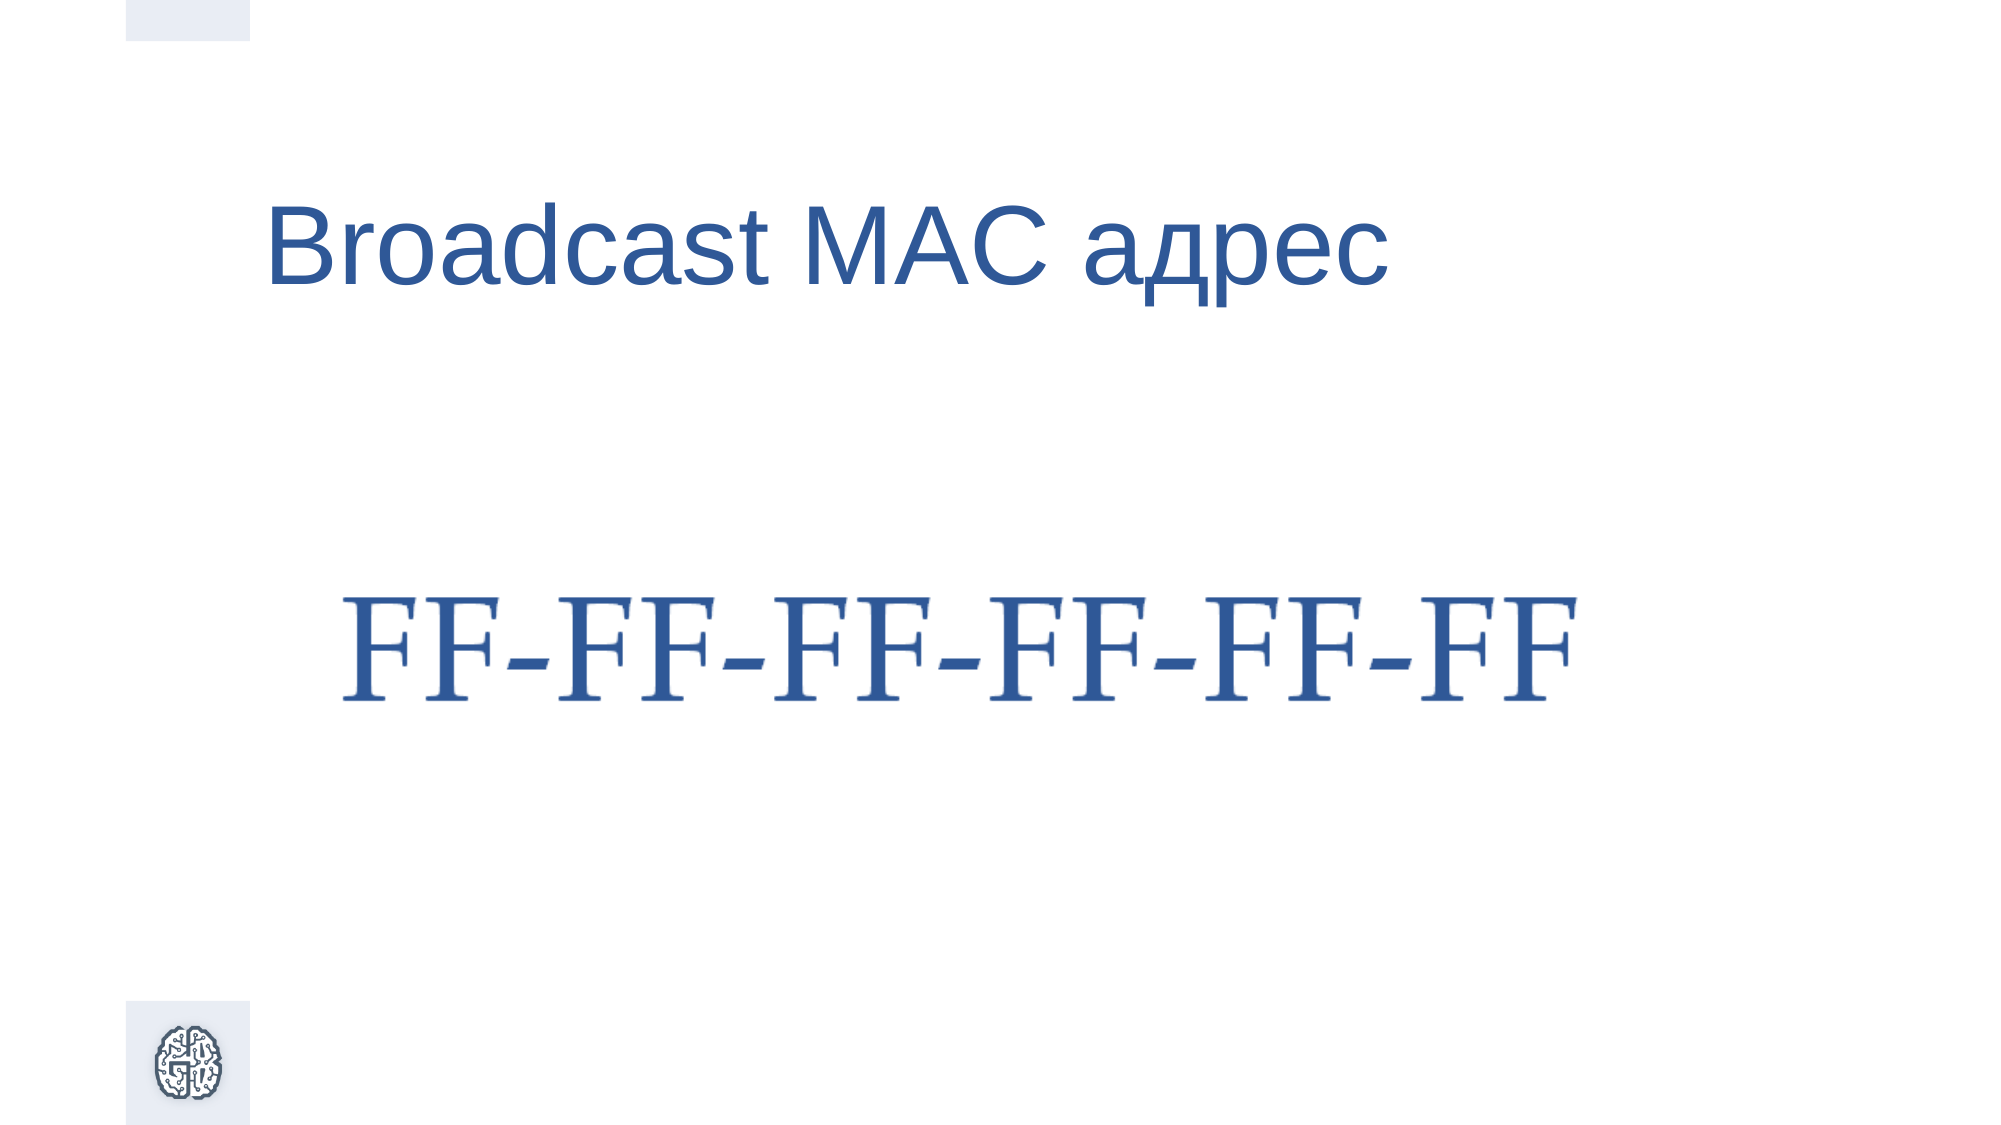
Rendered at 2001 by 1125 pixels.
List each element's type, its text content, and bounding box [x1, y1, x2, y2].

picture [144, 1016, 232, 1110]
picture [248, 516, 1673, 833]
title Broadcast MAC адрес [248, 124, 1752, 372]
